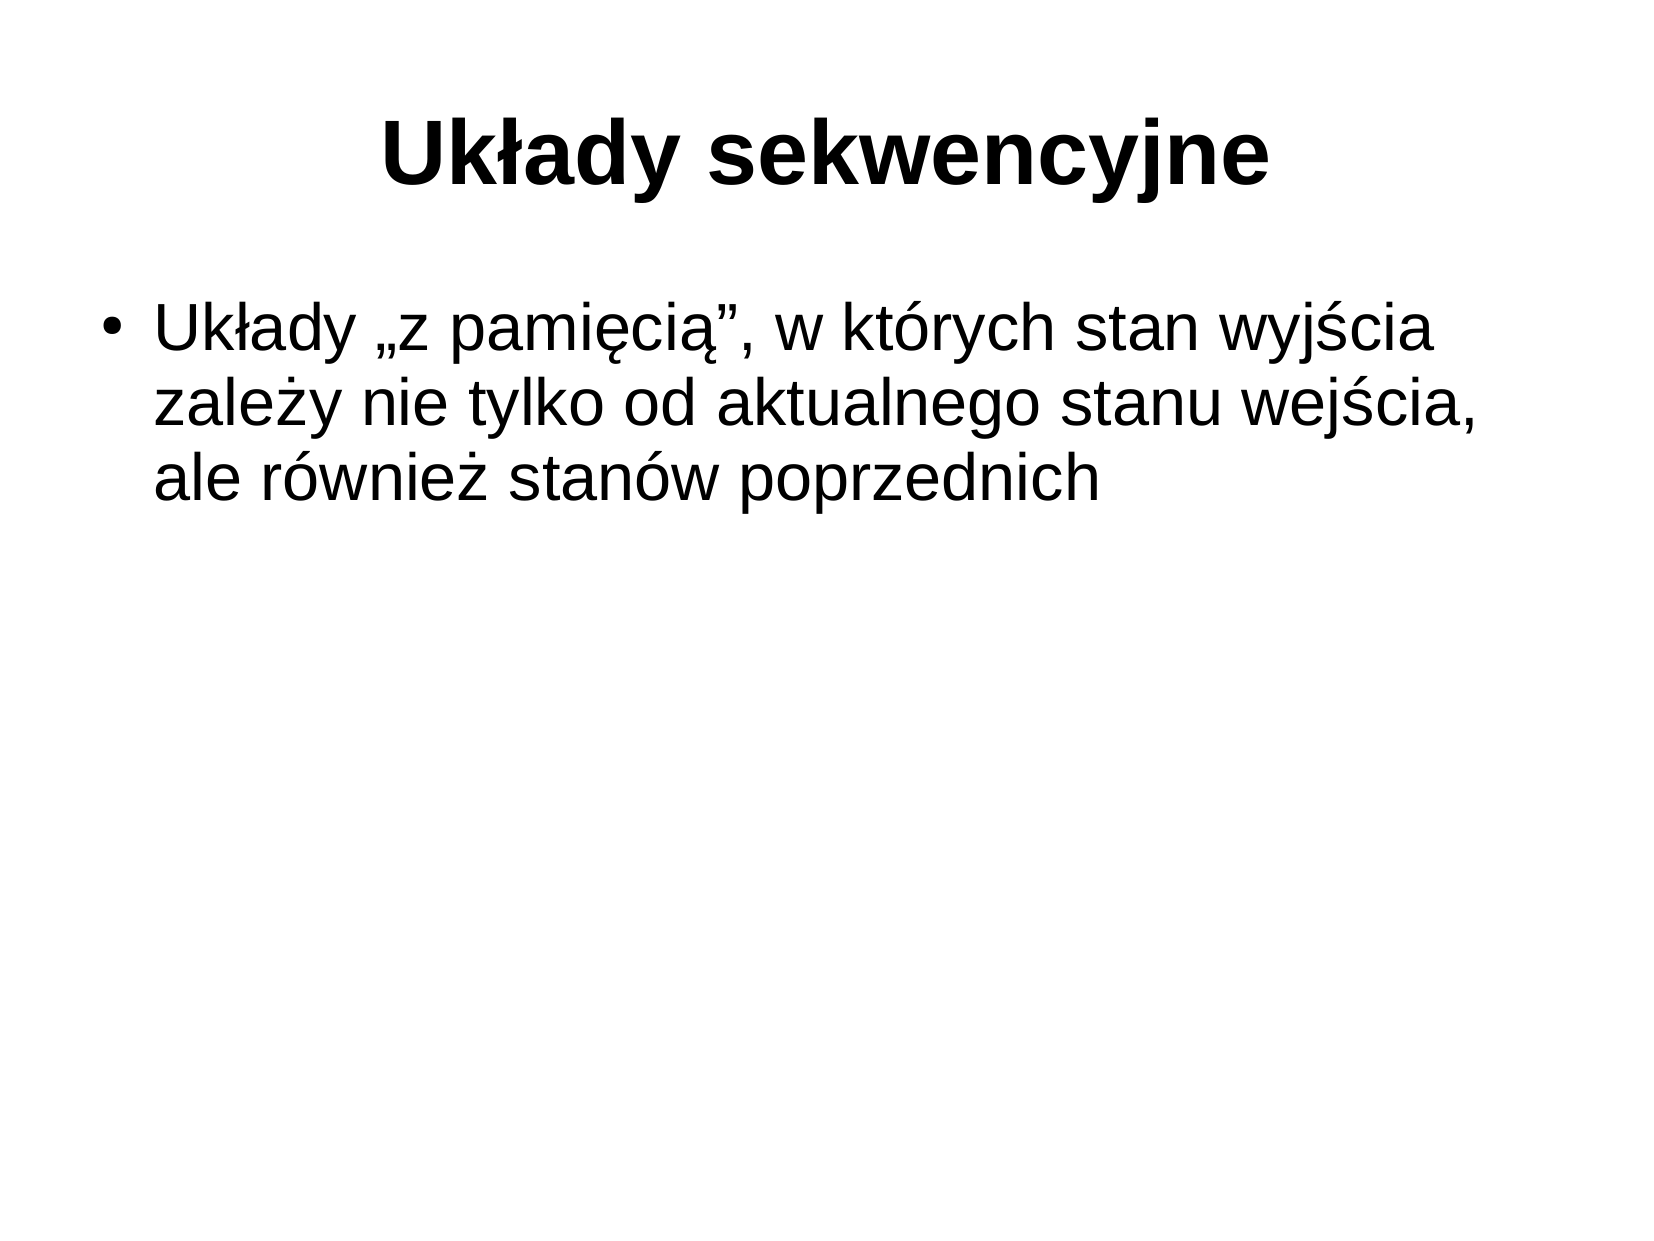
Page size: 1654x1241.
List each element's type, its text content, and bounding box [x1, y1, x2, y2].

list Układy „z pamięcią”, w których stan wyjścia zależy nie tylko od aktualnego stanu wejścia, ale również stanów poprzednich [82, 290, 1571, 1109]
title Układy sekwencyjne [82, 49, 1571, 257]
